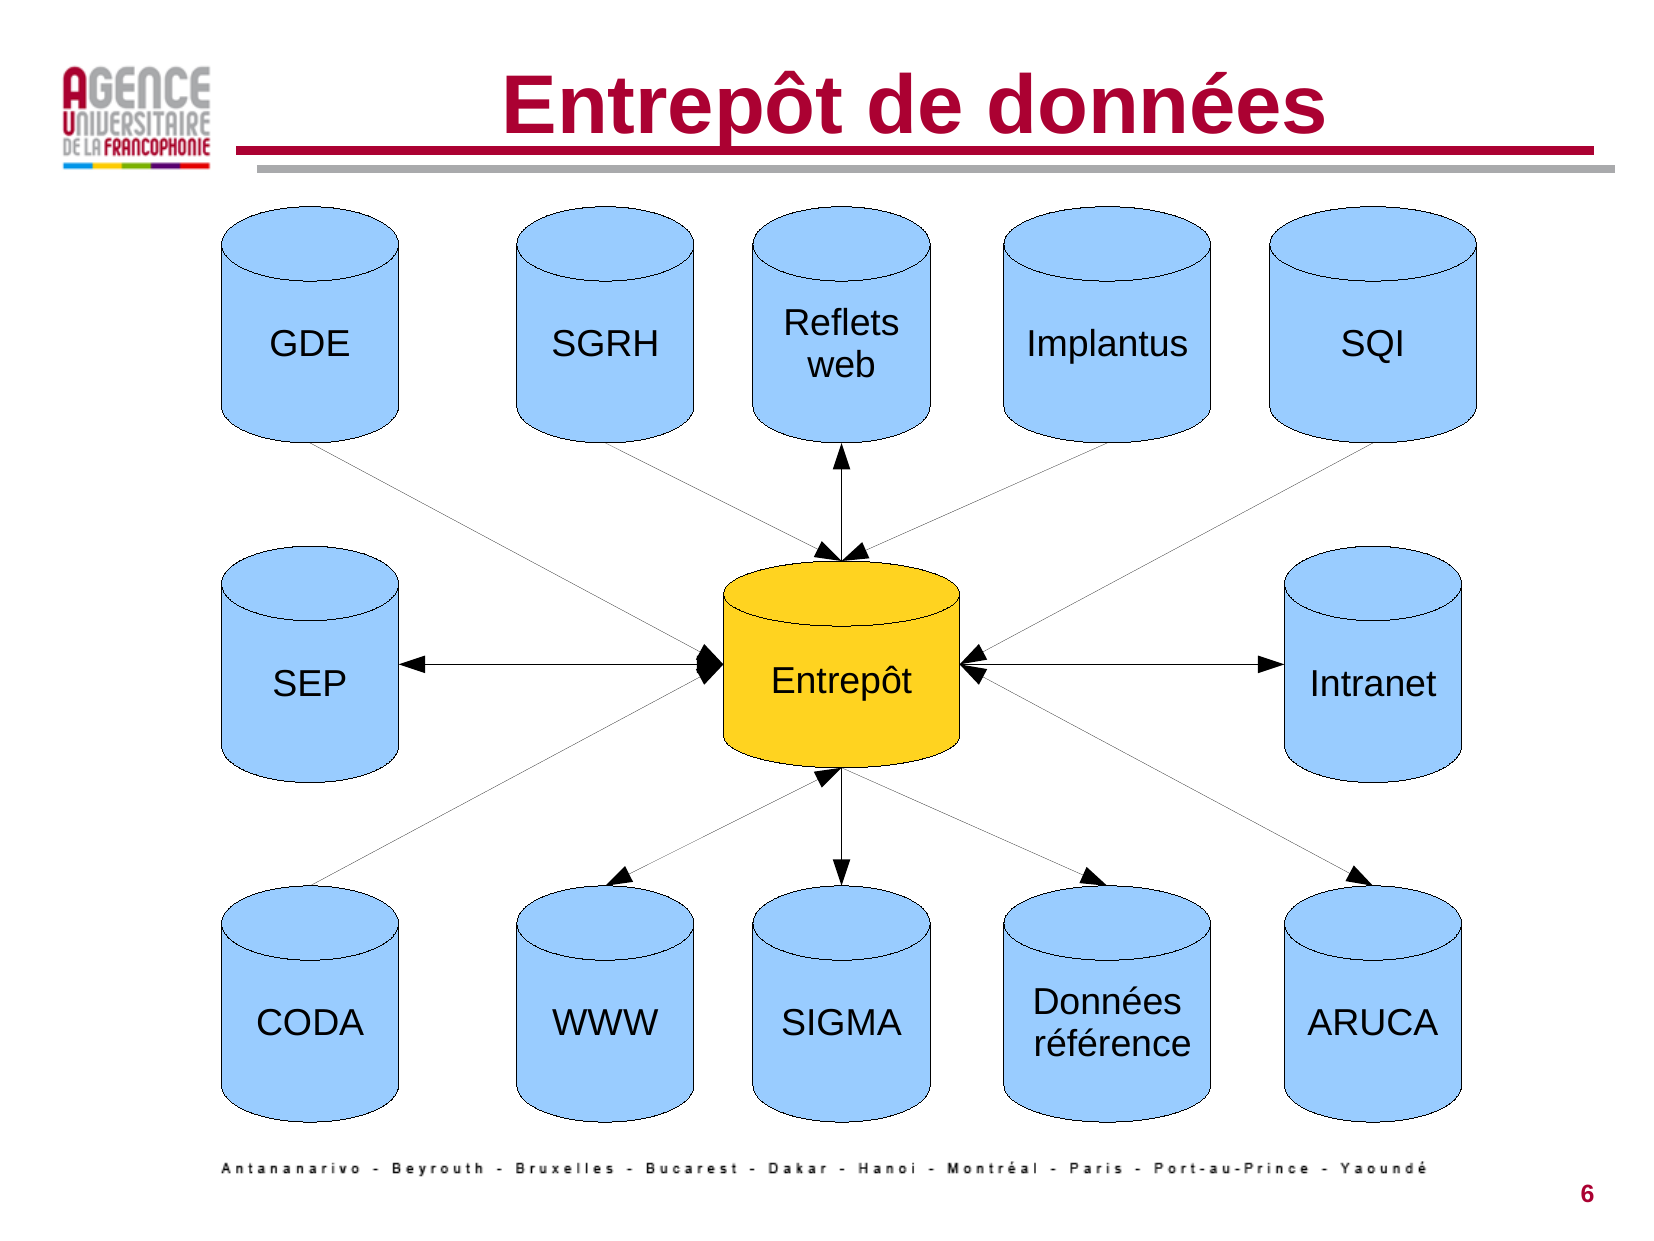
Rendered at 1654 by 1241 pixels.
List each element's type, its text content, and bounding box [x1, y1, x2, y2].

text_box Entrepôt [723, 561, 960, 768]
picture [29, 29, 1625, 1241]
text_box CODA [221, 885, 399, 1123]
text_box SEP [221, 546, 399, 783]
text_box GDE [221, 206, 399, 443]
text_box WWW [516, 885, 694, 1123]
text_box SIGMA [752, 885, 931, 1123]
text_box ARUCA [1284, 885, 1462, 1123]
text_box SGRH [516, 206, 694, 443]
text_box Implantus [1003, 206, 1211, 443]
text_box Intranet [1284, 546, 1462, 783]
title Entrepôt de données [236, 58, 1595, 152]
text_box Reflets web [752, 206, 931, 443]
text_box SQI [1269, 206, 1477, 443]
text_box Données référence [1003, 885, 1211, 1123]
